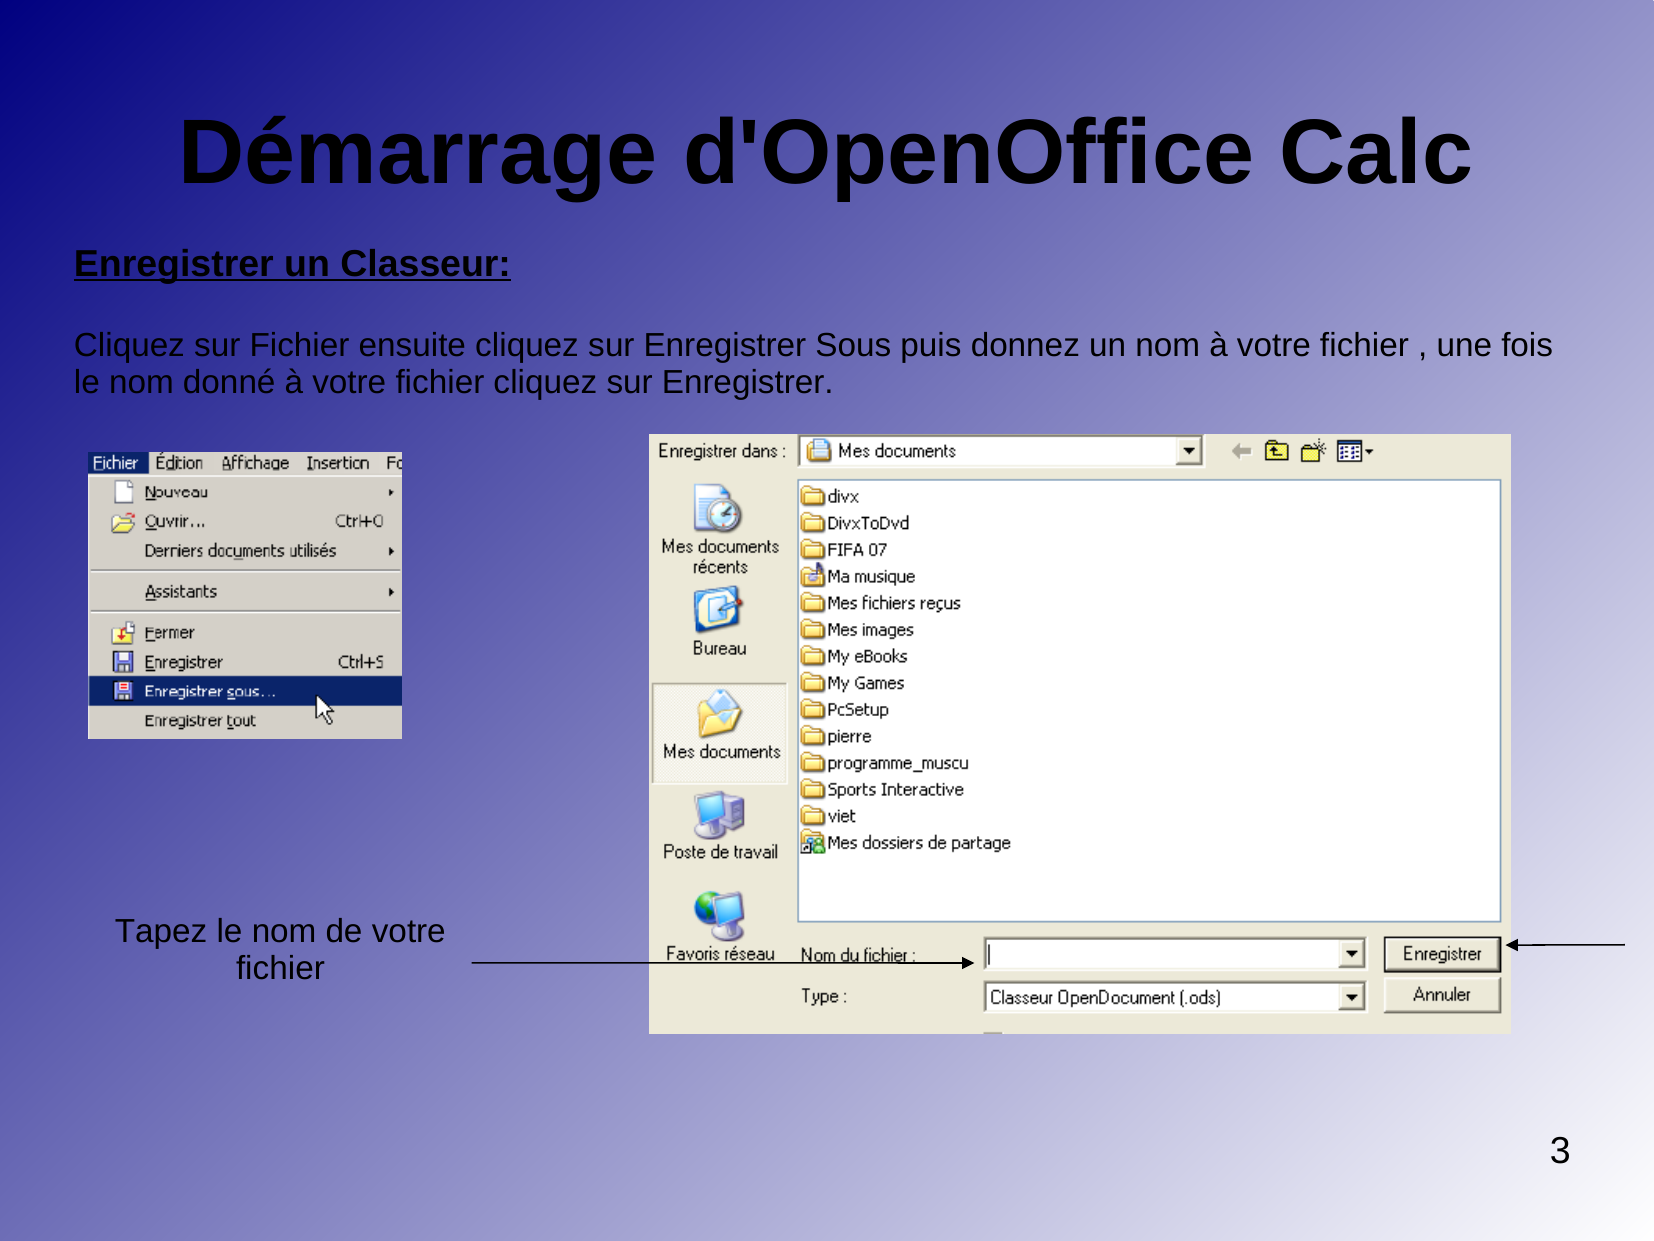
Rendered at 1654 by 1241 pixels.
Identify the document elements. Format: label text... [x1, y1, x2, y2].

title Démarrage d'OpenOffice Calc [82, 56, 1571, 236]
text_box Tapez le nom de votre fichier [59, 904, 503, 995]
picture [88, 452, 402, 739]
text_box Enregistrer un Classeur: Cliquez sur Fichier ensuite cliquez sur Enregistrer Sous puis donnez un nom à votre fichier , une fois le nom donné à votre fichier cliquez sur Enregistrer. [59, 236, 1595, 411]
picture [649, 434, 1511, 1034]
